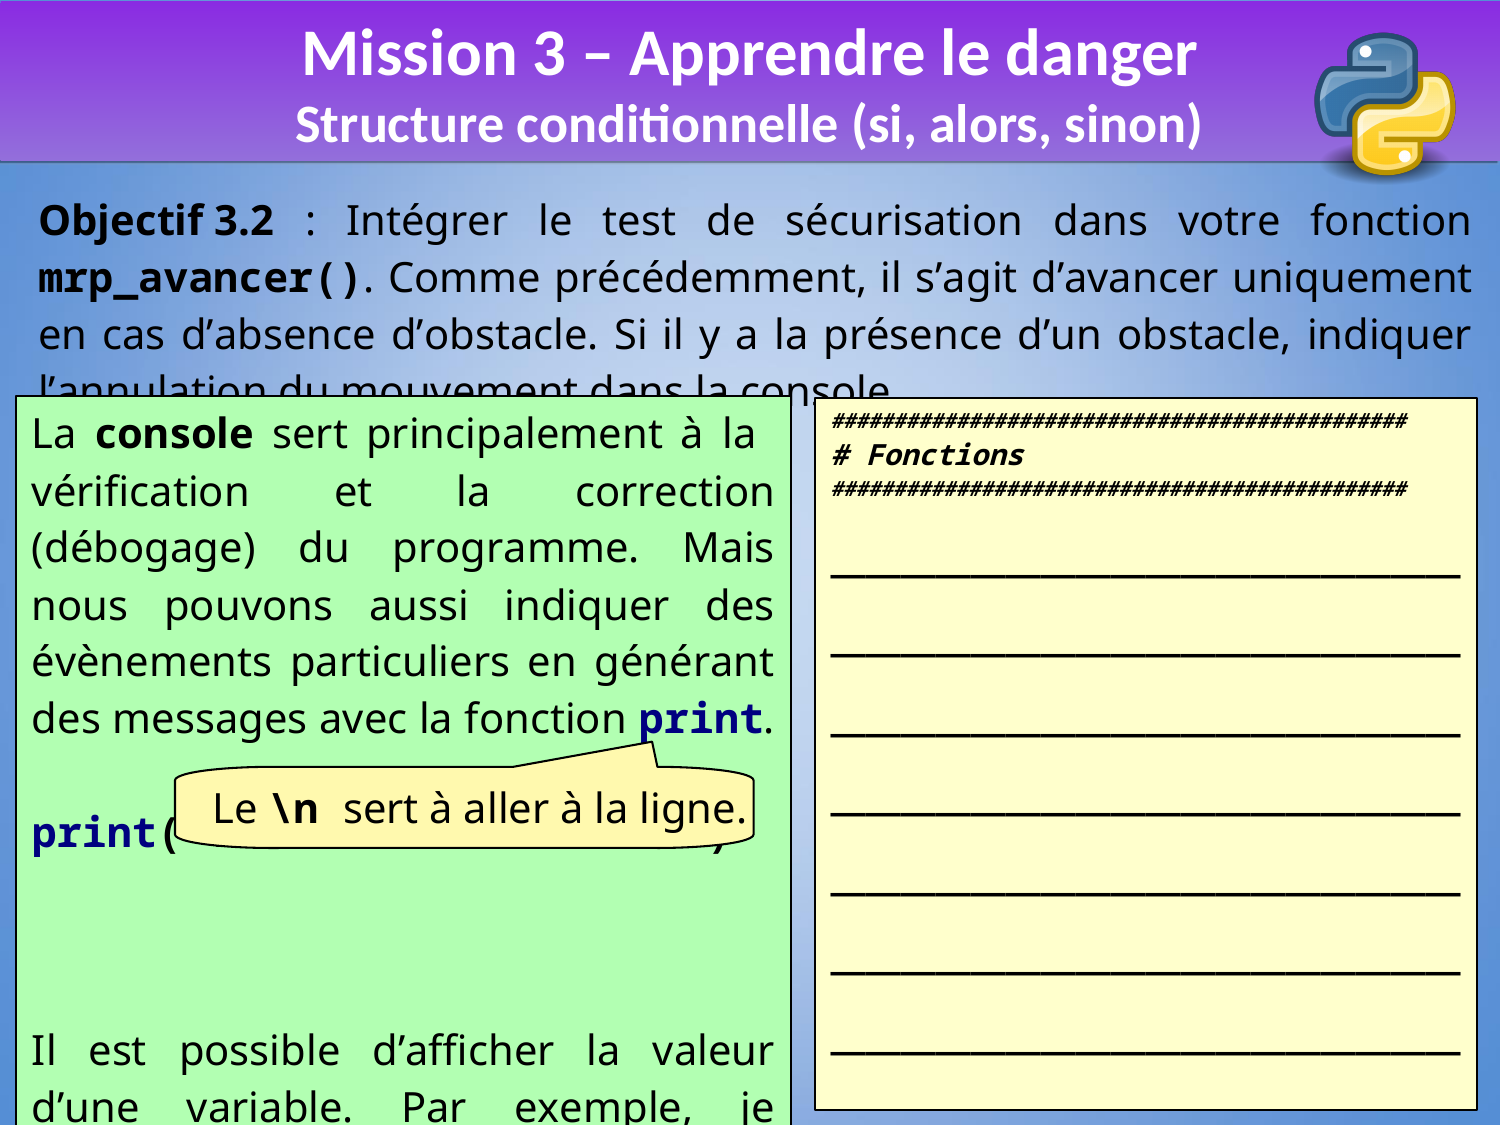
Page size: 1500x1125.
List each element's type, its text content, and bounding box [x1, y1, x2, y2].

text_box Le \n sert à aller à la ligne. [174, 741, 754, 848]
picture [496, 386, 507, 395]
picture [284, 386, 296, 395]
picture [545, 386, 557, 395]
text_box La console sert principalement à la vérification et la correction (débogage) du programme. Mais nous pouvons aussi indiquer des évènements particuliers en générant des messages avec la fonction print. print("Texte à afficher \n") Il est possible d’afficher la valeur d’une variable. Par exemple, je souhaite afficher la valeur de la variable nb_pas . print("Nombre de pas:",nb_pas) [16, 395, 791, 1109]
picture [595, 386, 607, 395]
picture [0, 29, 1500, 1125]
picture [645, 386, 657, 395]
text_box ############################################## # Fonctions ############################################## ____________________________________ ____________________________________ ____________________________________ ____________________________________ ____________________________________ ____________________________________ ____________________________________ ____________________________________ ____________________________________ ____________________________________ [814, 397, 1477, 1111]
picture [361, 386, 372, 395]
picture [86, 386, 98, 395]
picture [520, 386, 532, 393]
picture [766, 386, 779, 395]
picture [385, 386, 398, 395]
picture [112, 386, 124, 395]
picture [347, 386, 358, 395]
text_box Mission 3 – Apprendre le danger Structure conditionnelle (si, alors, sinon) [0, 1, 1500, 161]
picture [482, 386, 493, 395]
text_box Objectif 3.2 : Intégrer le test de sécurisation dans votre fonction mrp_avancer(). Comme précédemment, il s’agit d’avancer uniquement en cas d’absence d’obstacle. Si il y a la présence d’un obstacle, indiquer l’annulation du mouvement dans la console. [23, 183, 1489, 365]
picture [222, 386, 235, 395]
picture [249, 386, 261, 395]
picture [458, 386, 470, 393]
